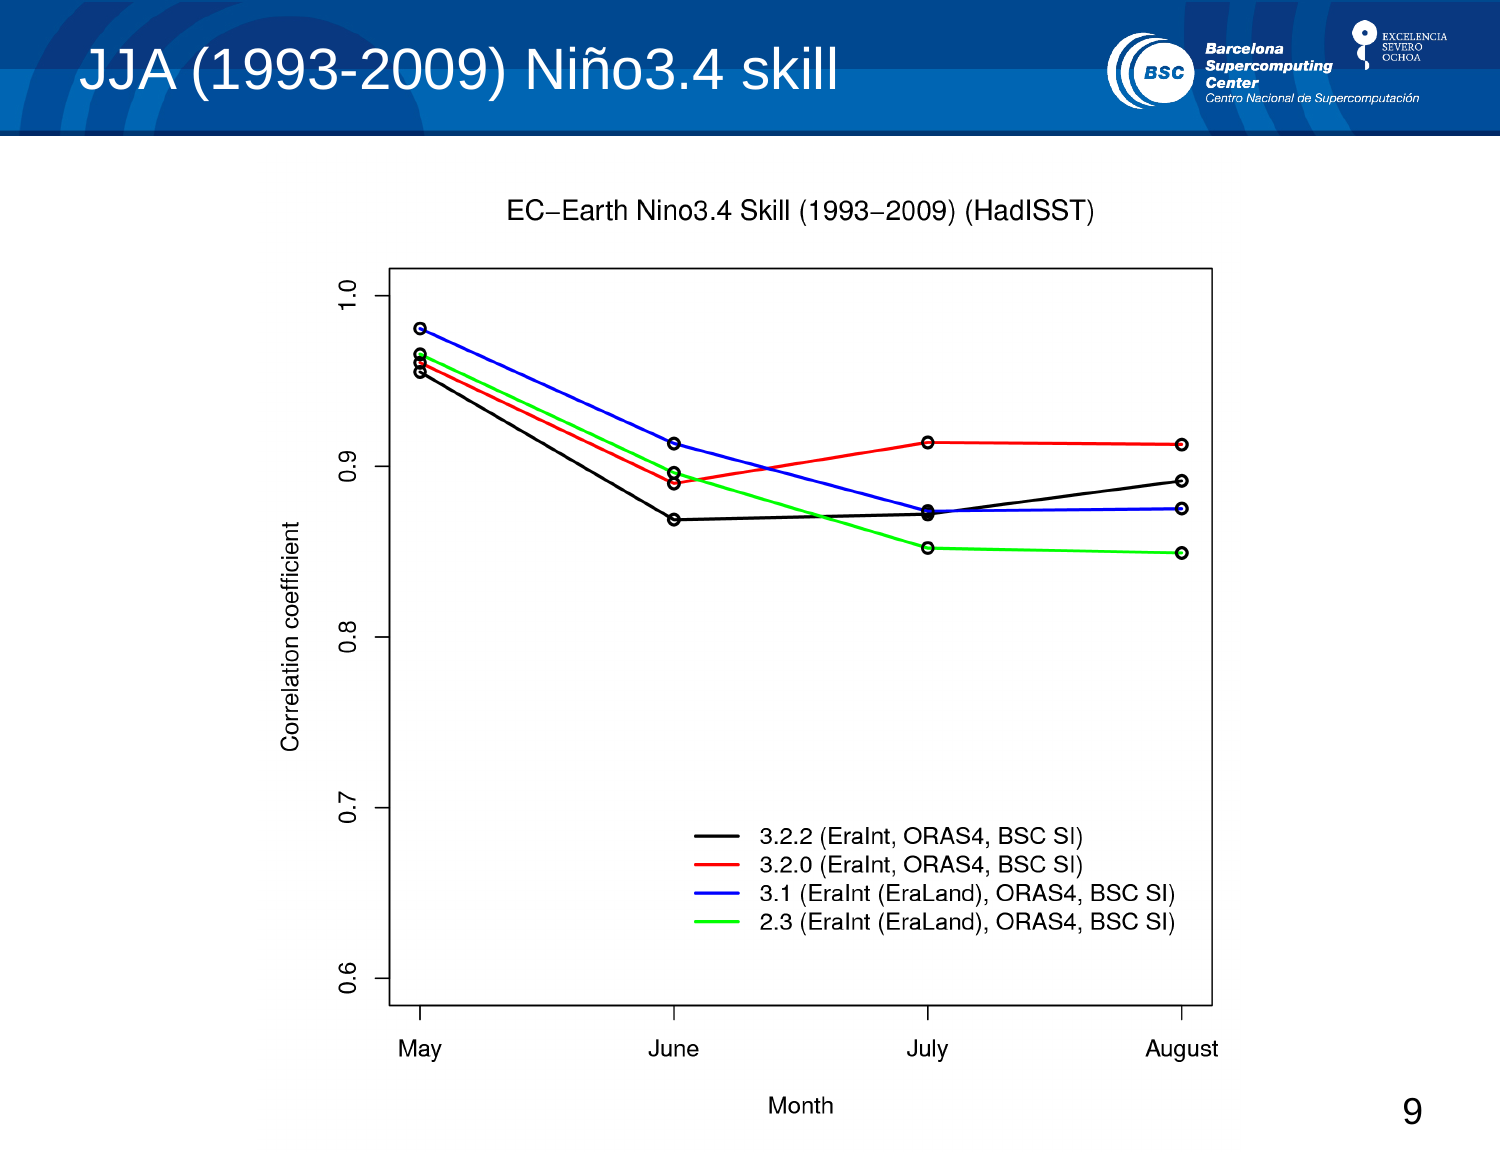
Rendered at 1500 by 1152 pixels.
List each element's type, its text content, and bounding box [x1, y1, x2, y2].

title JJA (1993-2009) Niño3.4 skill [65, 23, 1081, 138]
picture [257, 153, 1241, 1152]
picture [0, 0, 1500, 136]
